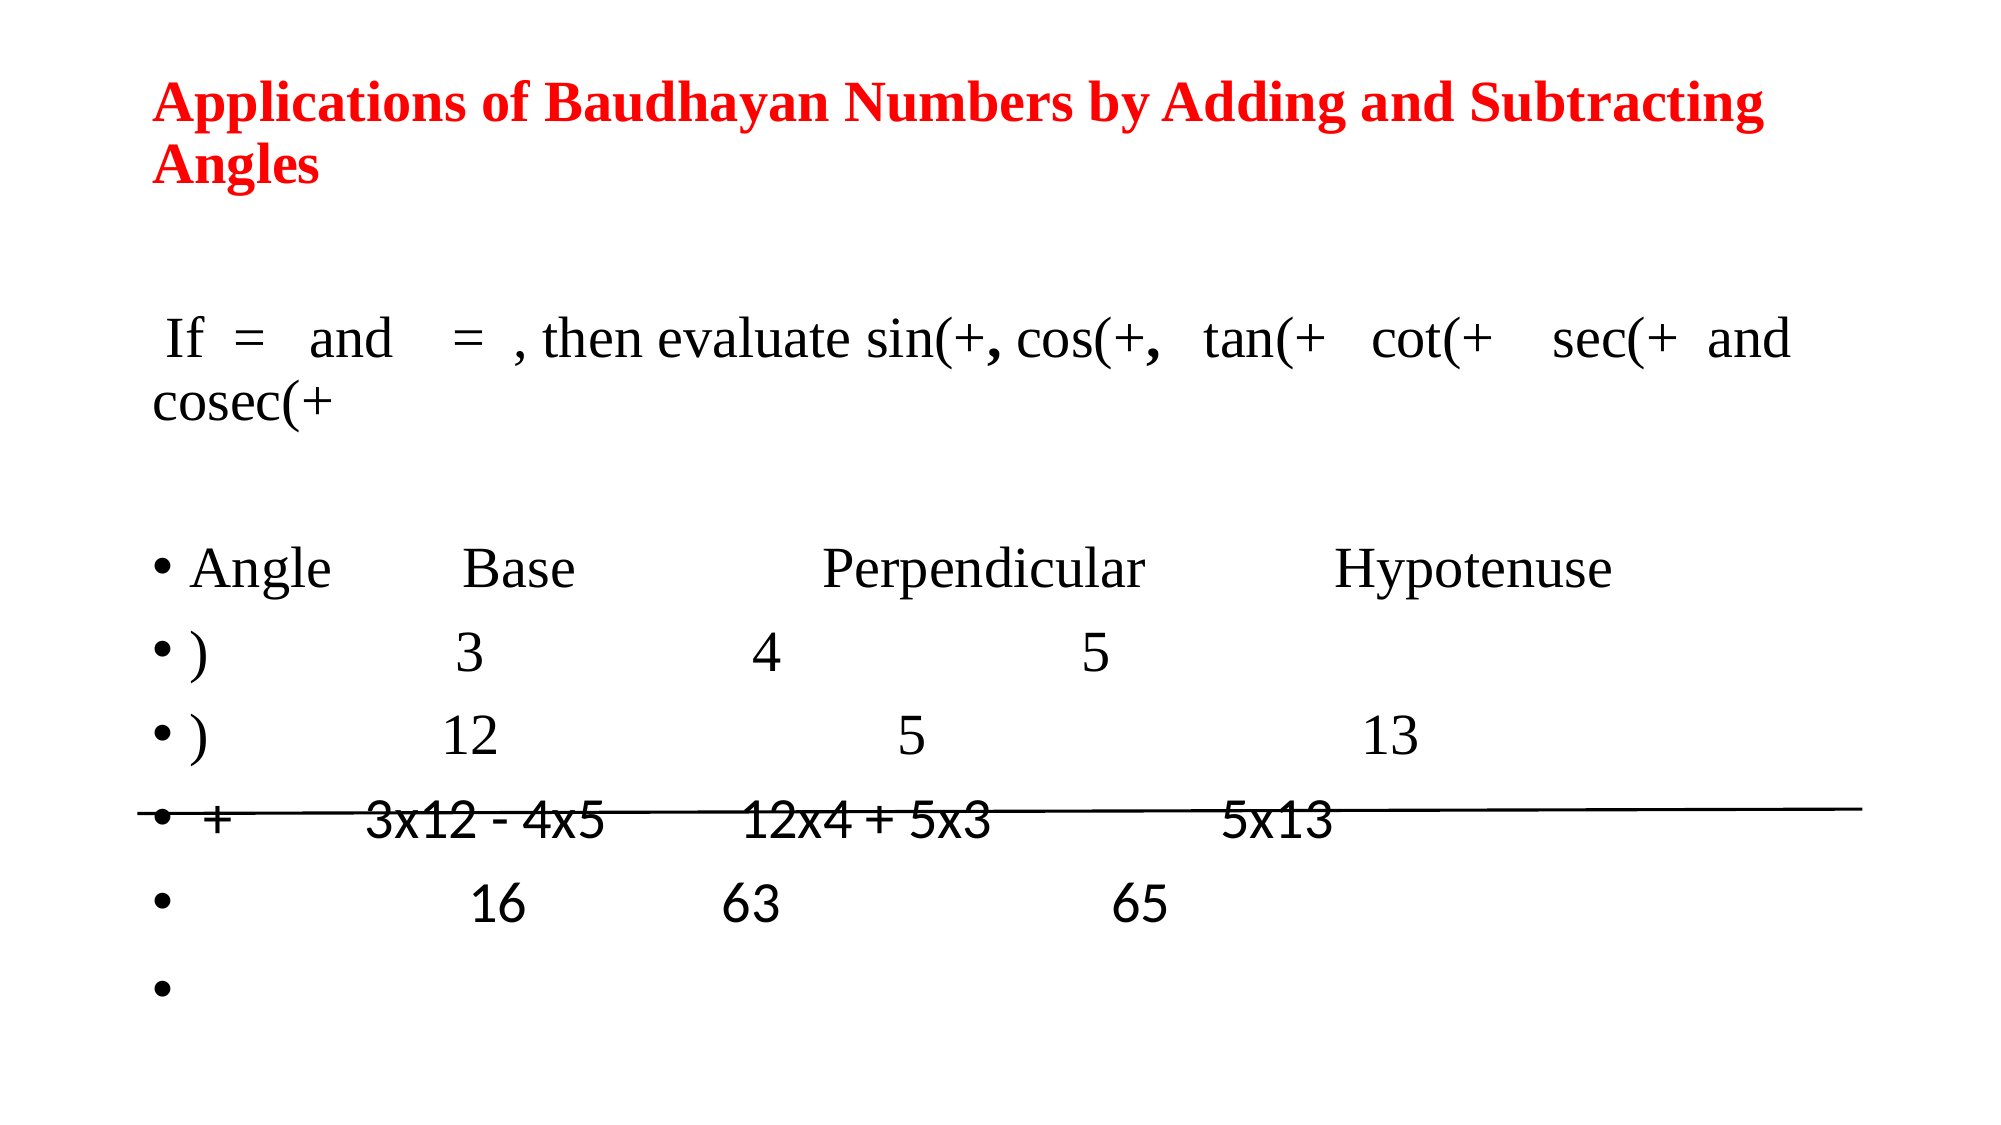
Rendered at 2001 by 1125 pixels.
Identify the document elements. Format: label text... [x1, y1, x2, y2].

title Applications of Baudhayan Numbers by Adding and Subtracting Angles [137, 59, 1863, 278]
list If = and = , then evaluate sin(+, cos(+, tan(+ cot(+ sec(+ and cosec(+ Angle Base Perpendicular Hypotenuse ) 3 4 5 ) 12 5 13 + 3x12 - 4x5 12x4 + 5x3 5x13 16 63 65 [137, 299, 1863, 811]
list If = and = , then evaluate sin(+, cos(+, tan(+ cot(+ sec(+ and cosec(+ Angle Base Perpendicular Hypotenuse ) 3 4 5 ) 12 5 13 + 3x12 - 4x5 12x4 + 5x3 5x13 16 63 65 [137, 811, 1863, 1014]
